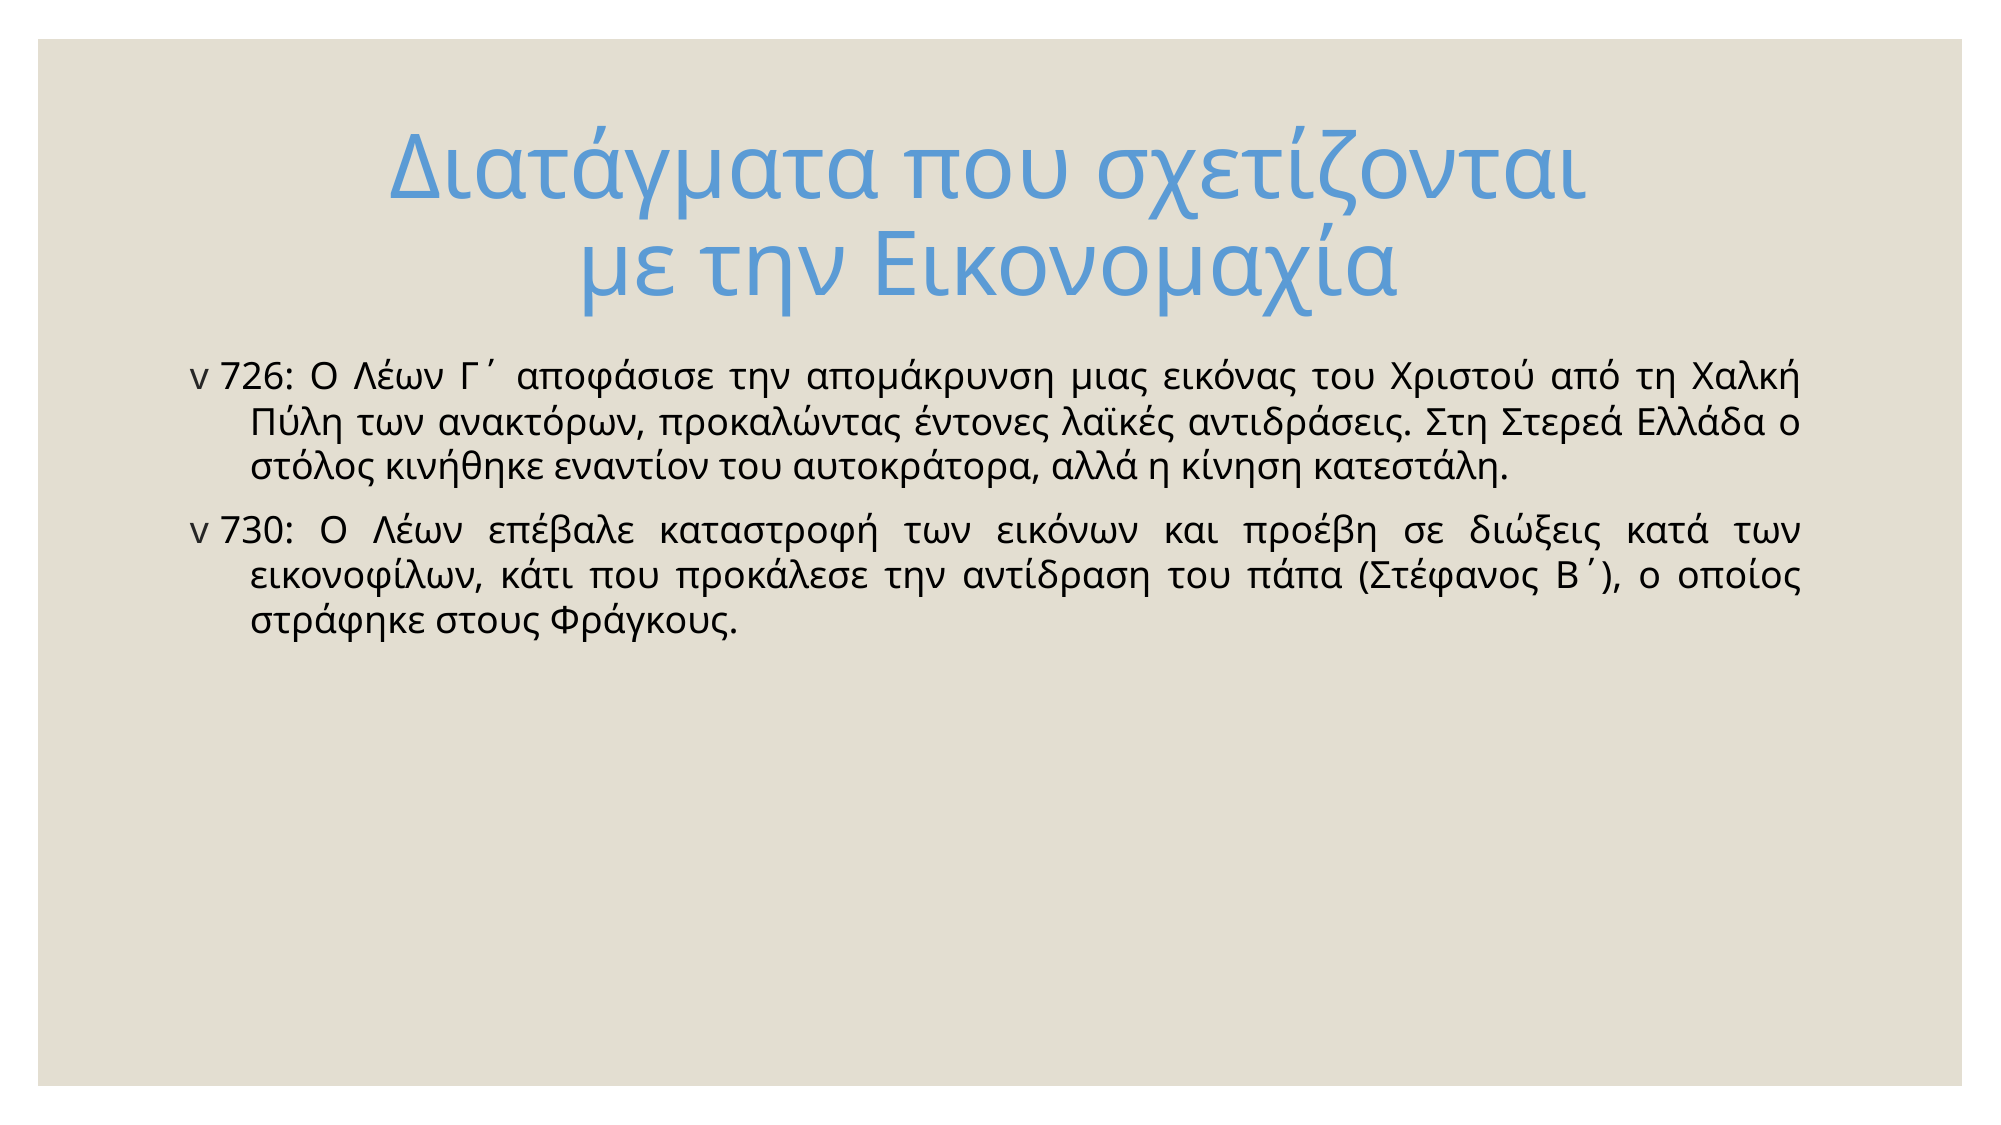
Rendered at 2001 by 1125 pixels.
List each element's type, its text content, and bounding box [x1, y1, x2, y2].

title Διατάγματα που σχετίζονται με την Εικονομαχία [174, 105, 1825, 331]
list 726: Ο Λέων Γ΄ αποφάσισε την απομάκρυνση μιας εικόνας του Χριστού από τη Χαλκή Πύλη των ανακτόρων, προκαλώντας έντονες λαϊκές αντιδράσεις. Στη Στερεά Ελλάδα ο στόλος κινήθηκε εναντίον του αυτοκράτορα, αλλά η κίνηση κατεστάλη. 730: Ο Λέων επέβαλε καταστροφή των εικόνων και προέβη σε διώξεις κατά των εικονοφίλων, κάτι που προκάλεσε την αντίδραση του πάπα (Στέφανος Β΄), ο οποίος στράφηκε στους Φράγκους. [174, 345, 1825, 991]
